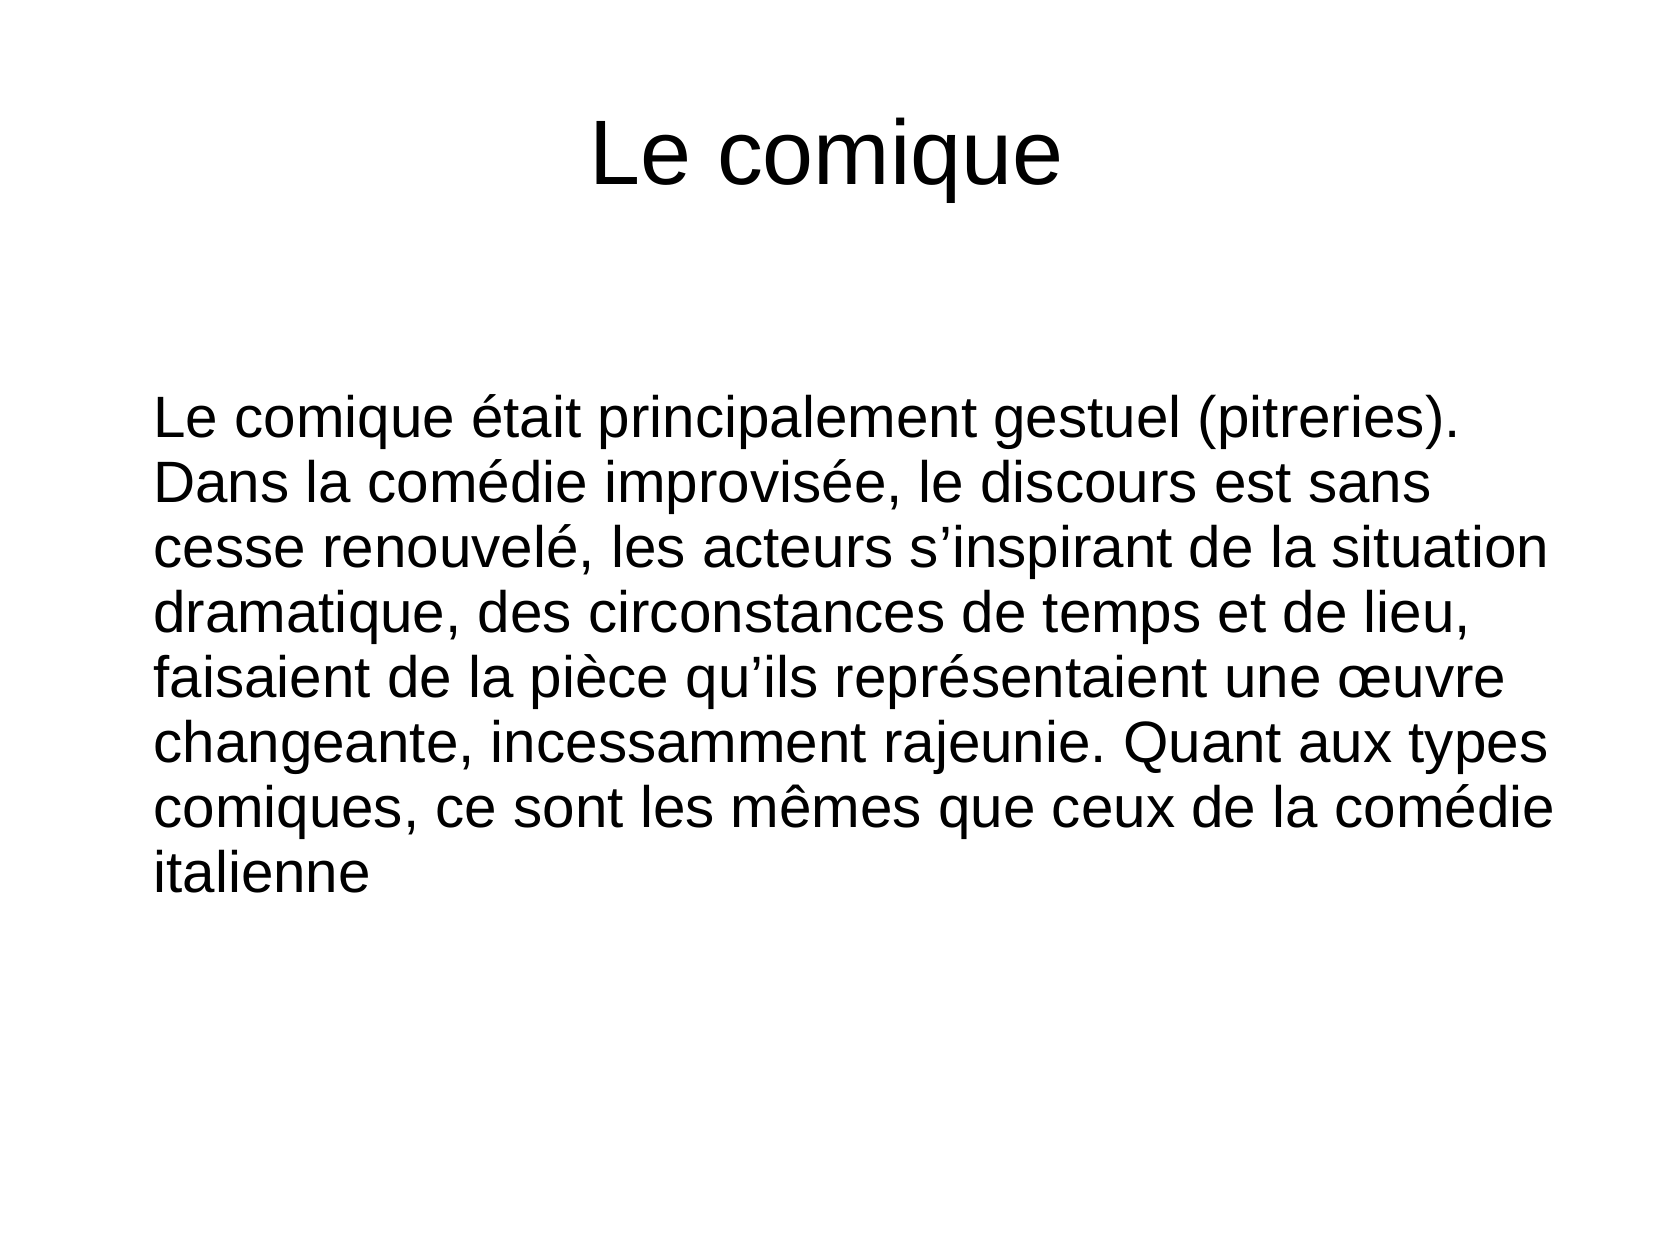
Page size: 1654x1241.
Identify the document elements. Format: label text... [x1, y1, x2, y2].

list Le comique était principalement gestuel (pitreries). Dans la comédie improvisée, le discours est sans cesse renouvelé, les acteurs s’inspirant de la situation dramatique, des circonstances de temps et de lieu, faisaient de la pièce qu’ils représentaient une œuvre changeante, incessamment rajeunie. Quant aux types comiques, ce sont les mêmes que ceux de la comédie italienne [82, 290, 1571, 1109]
title Le comique [82, 49, 1571, 257]
